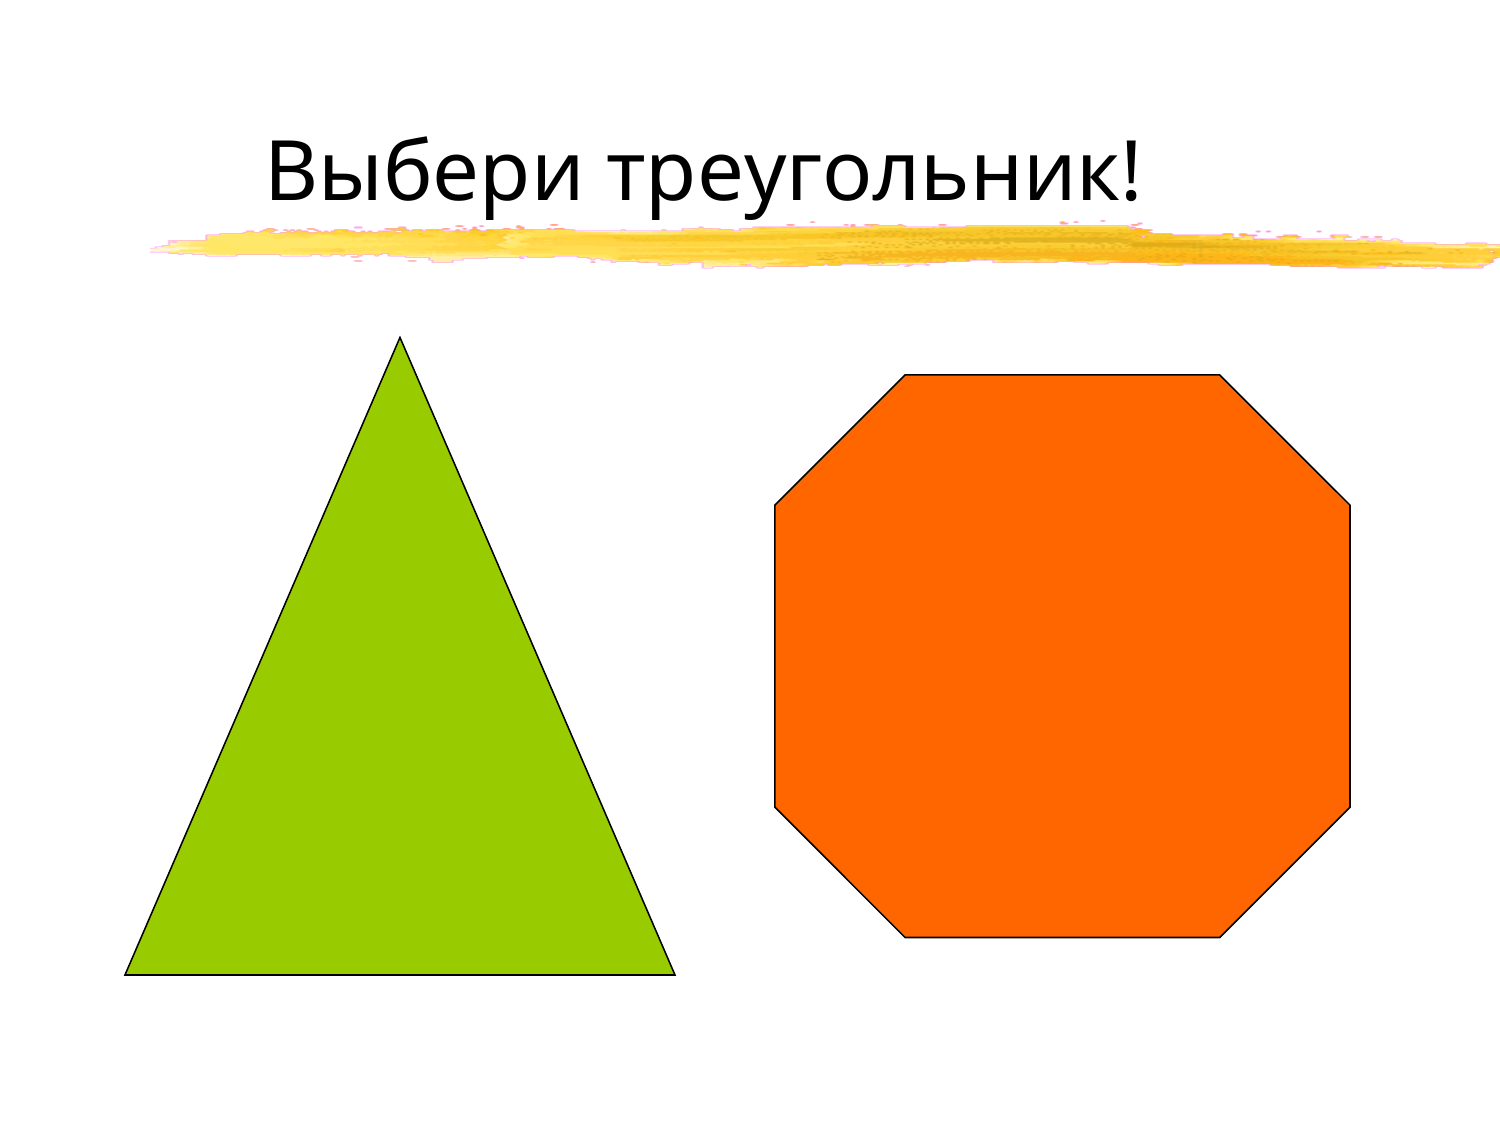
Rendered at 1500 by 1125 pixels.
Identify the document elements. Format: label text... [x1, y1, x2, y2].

text_box [124, 337, 676, 976]
text_box [774, 374, 1351, 938]
title Выбери треугольник! [66, 37, 1342, 225]
picture [150, 215, 1500, 279]
